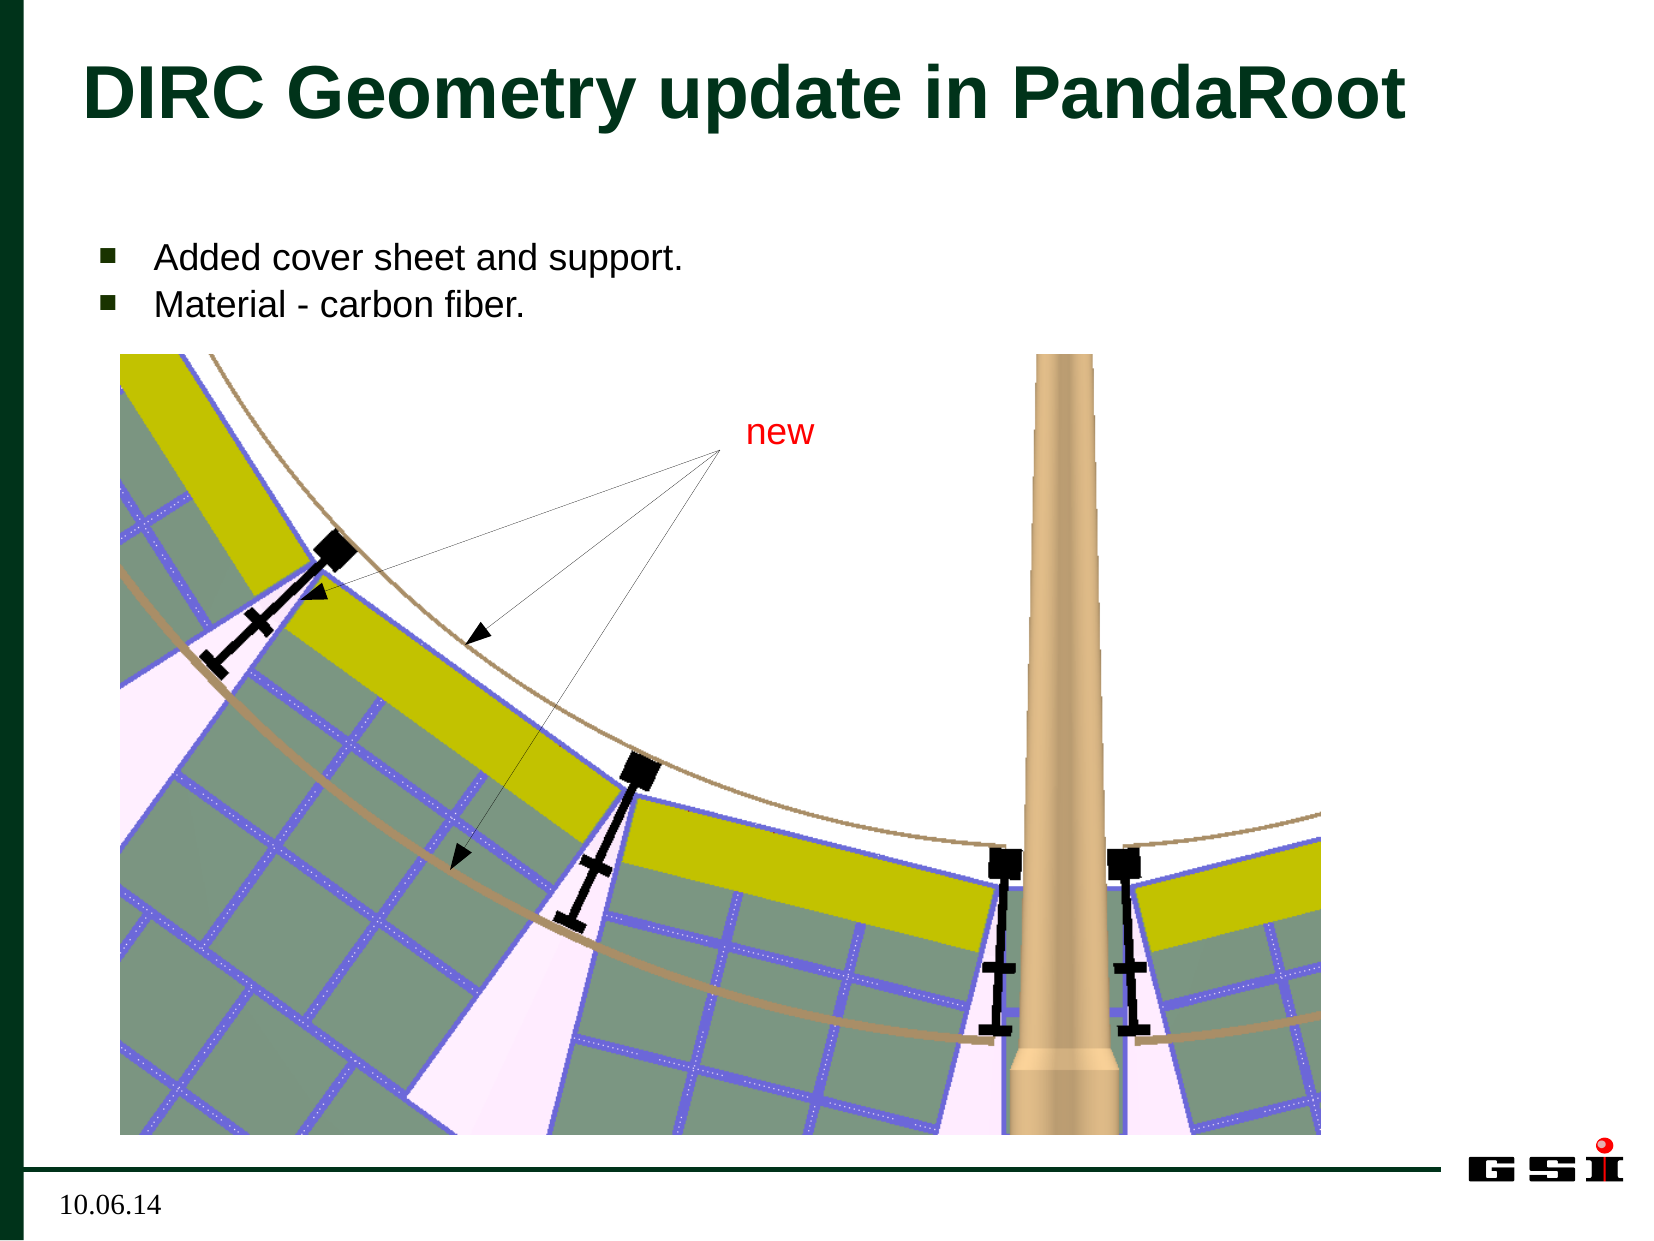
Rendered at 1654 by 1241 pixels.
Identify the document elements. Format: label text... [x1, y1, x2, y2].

text_box new [674, 410, 844, 454]
picture [1464, 1132, 1626, 1193]
title DIRC Geometry update in PandaRoot [82, 23, 1571, 162]
picture [120, 354, 1321, 1135]
list Added cover sheet and support. Material - carbon fiber. [82, 236, 1571, 1109]
